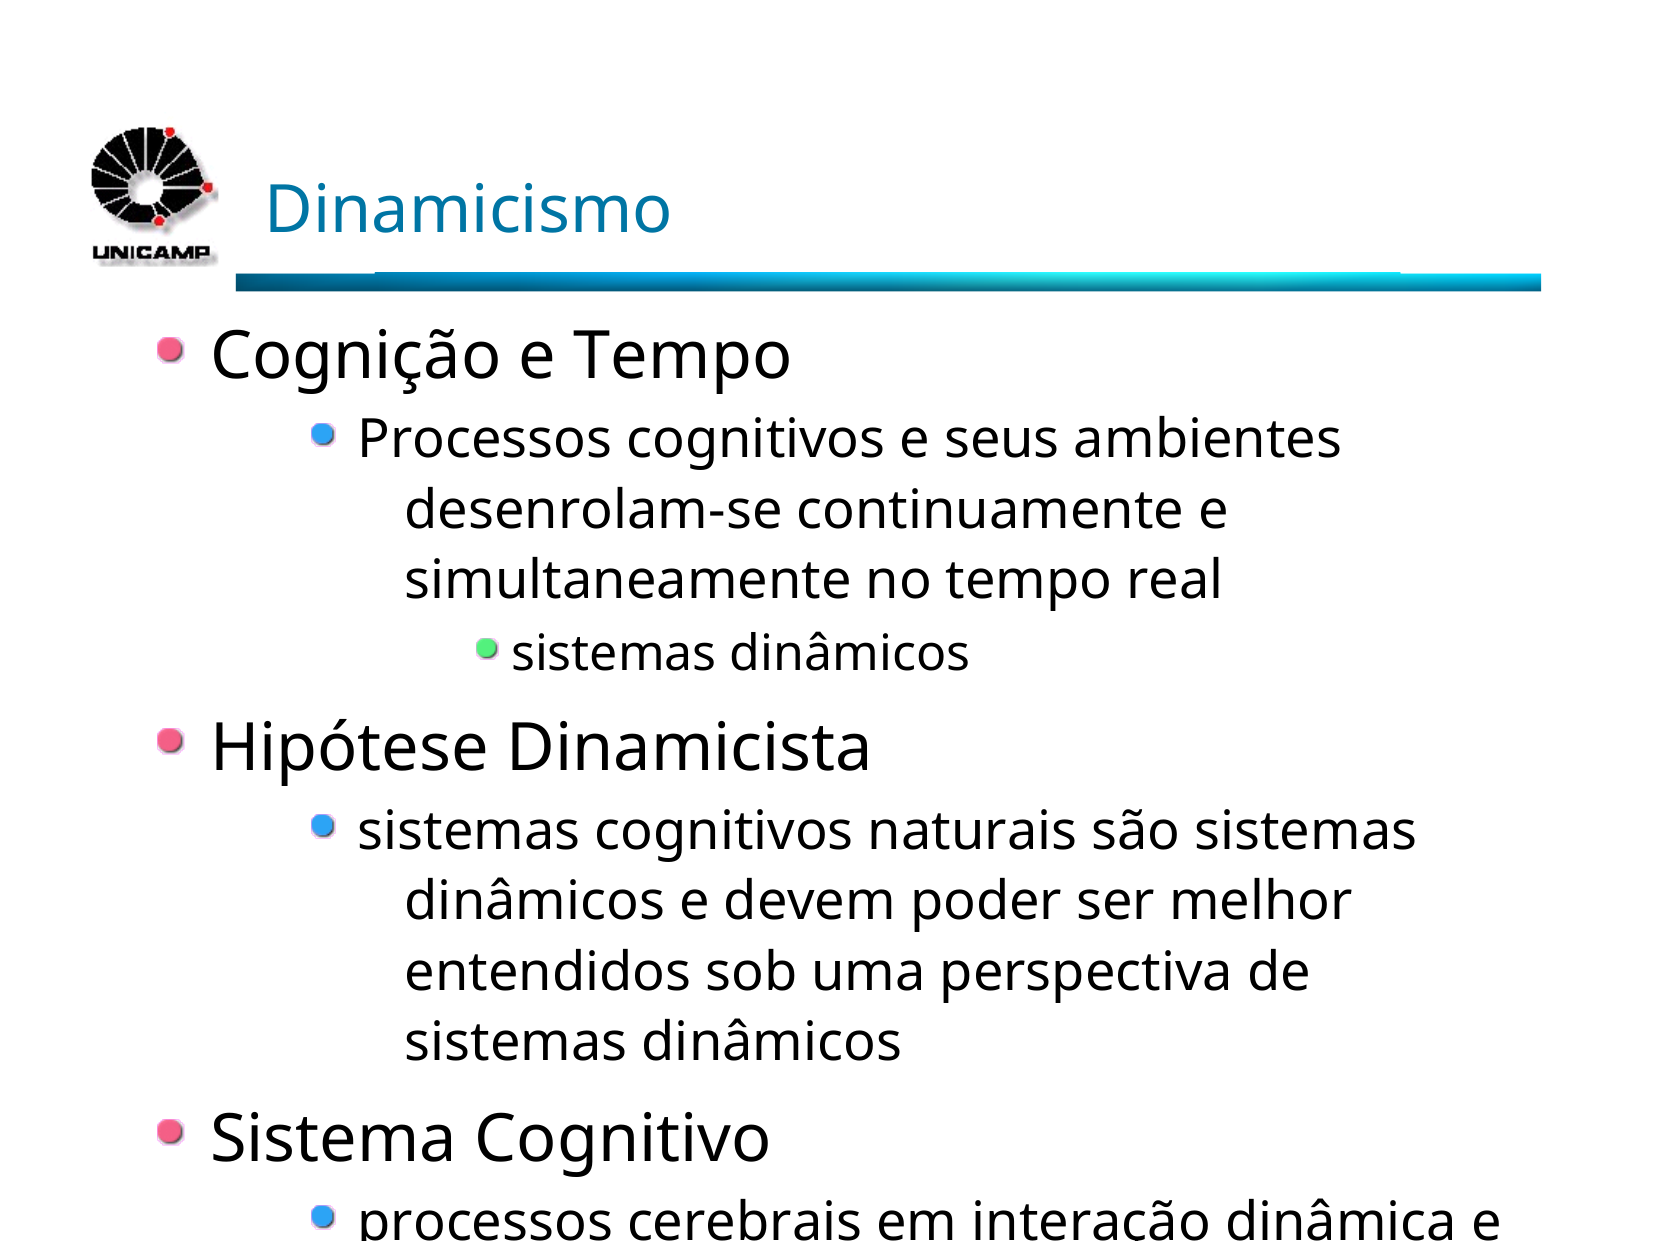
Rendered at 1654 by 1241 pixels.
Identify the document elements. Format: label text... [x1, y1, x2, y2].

list Cognição e Tempo Processos cognitivos e seus ambientes desenrolam-se continuamente e simultaneamente no tempo real sistemas dinâmicos Hipótese Dinamicista sistemas cognitivos naturais são sistemas dinâmicos e devem poder ser melhor entendidos sob uma perspectiva de sistemas dinâmicos Sistema Cognitivo processos cerebrais em interação dinâmica e contínua com o corpo e seu ambiente imediato [121, 309, 1534, 1182]
title Dinamicismo [264, 42, 1534, 250]
picture [310, 1204, 337, 1231]
picture [125, 272, 1654, 295]
